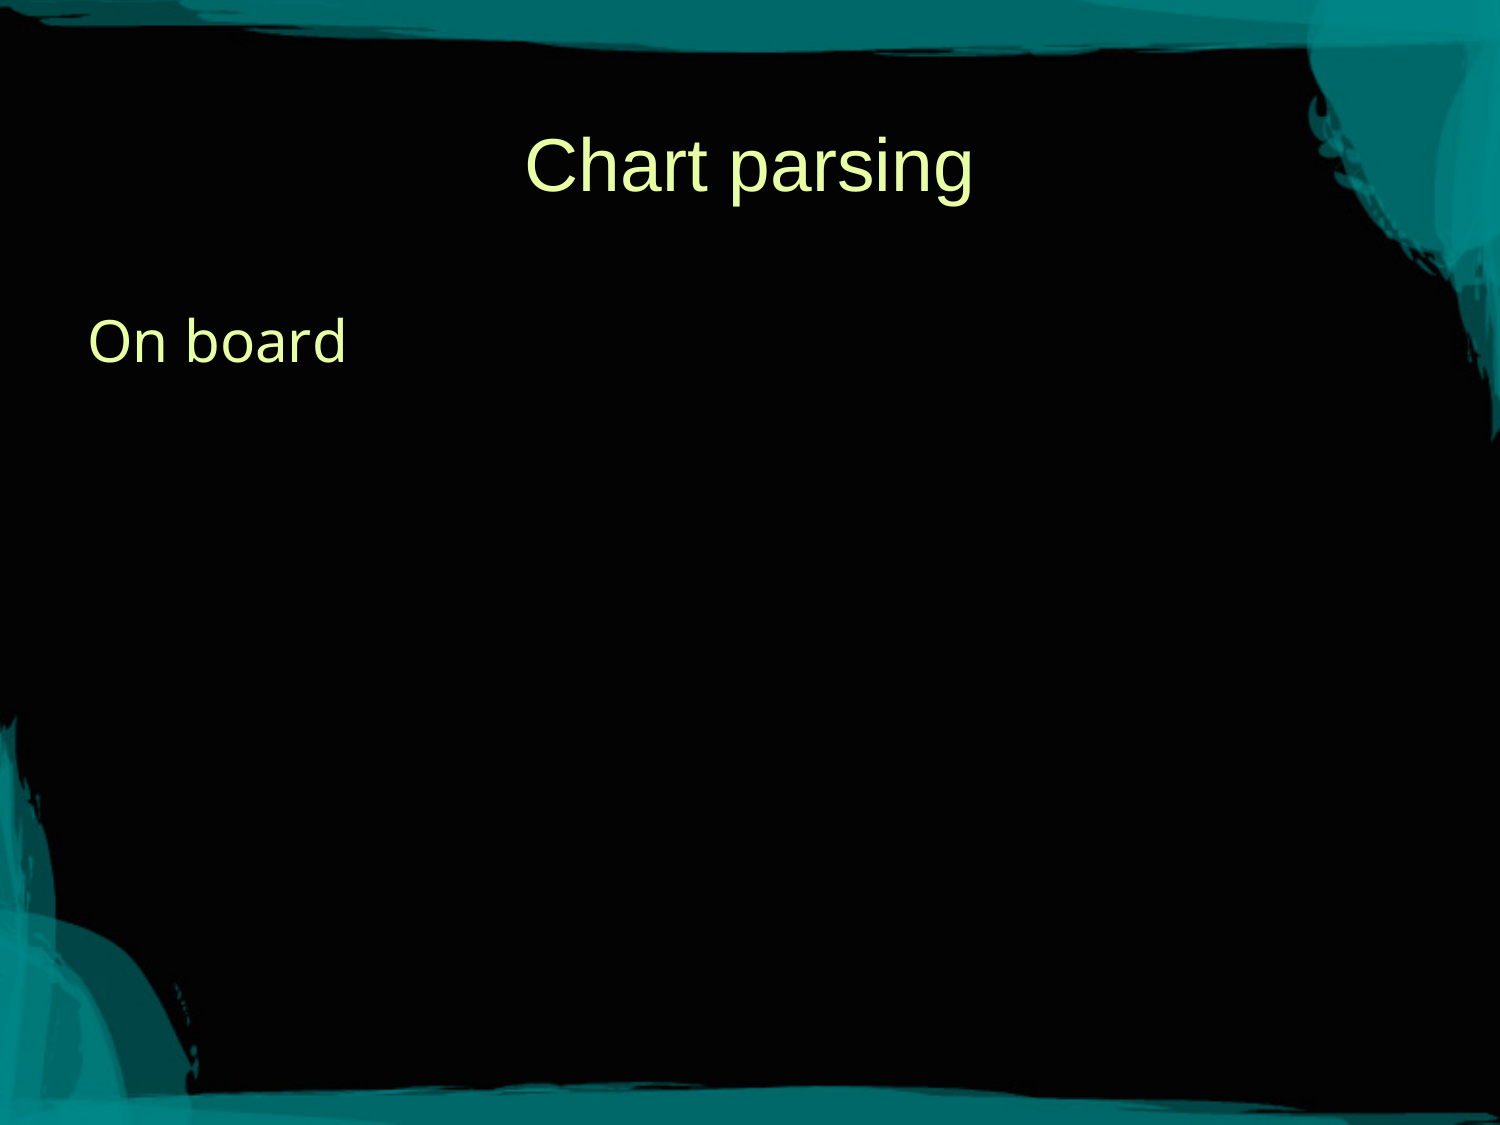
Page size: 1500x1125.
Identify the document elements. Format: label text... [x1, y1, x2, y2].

list On board [87, 299, 1413, 1011]
title Chart parsing [87, 76, 1413, 256]
picture [0, 0, 1500, 1125]
